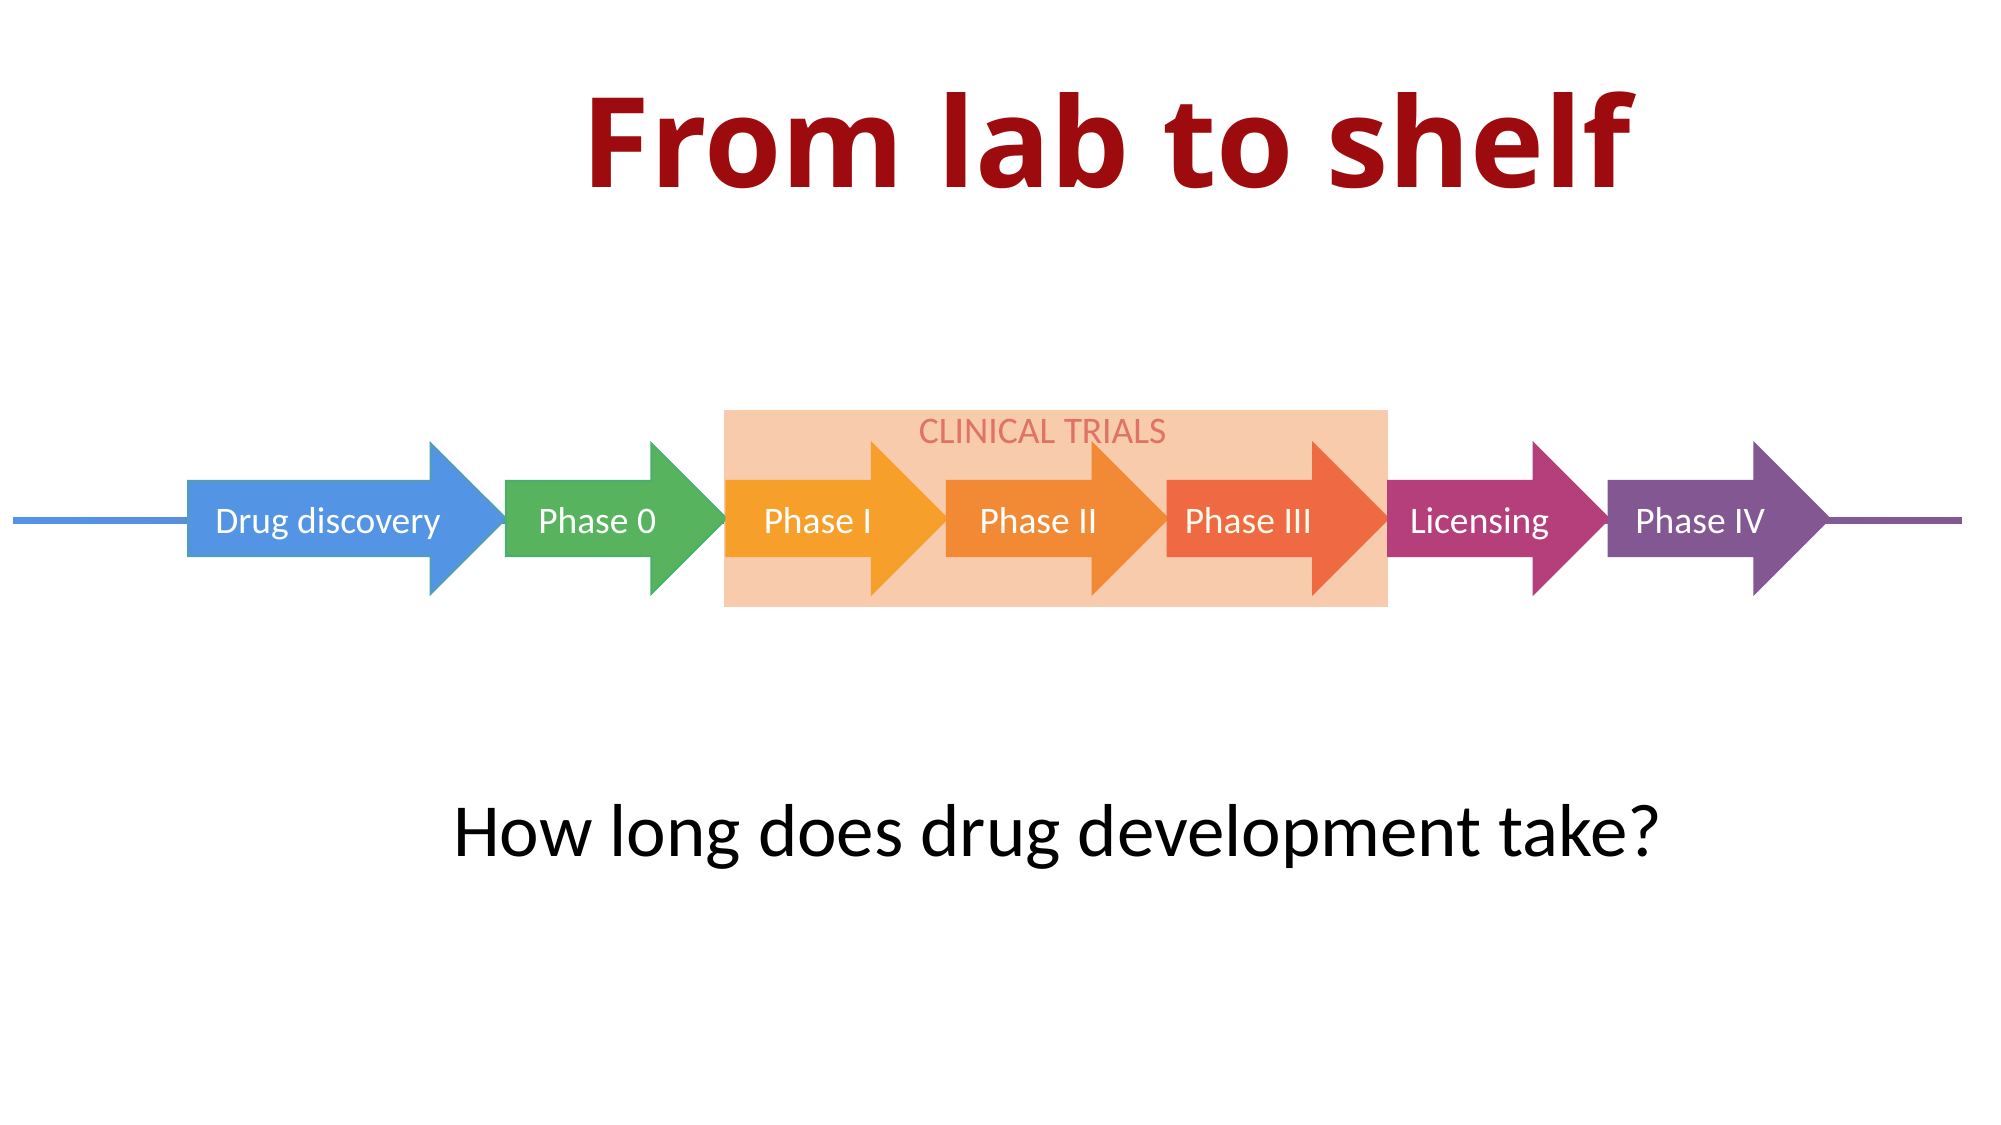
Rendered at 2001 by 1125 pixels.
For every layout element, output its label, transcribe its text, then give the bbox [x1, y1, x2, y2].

text_box Phase IV [1608, 443, 1830, 594]
text_box Phase II [947, 460, 1167, 594]
text_box Phase I [726, 443, 947, 594]
text_box Drug discovery [188, 443, 505, 594]
text_box [13, 517, 188, 523]
text_box Licensing [1388, 443, 1608, 594]
text_box Phase III [1170, 488, 1327, 548]
text_box [1826, 517, 1962, 523]
text_box Phase 0 [505, 443, 726, 594]
text_box [724, 410, 1092, 517]
text_box How long does drug development take? [438, 774, 1679, 879]
text_box From lab to shelf [567, 90, 1648, 218]
text_box [724, 410, 1388, 607]
text_box CLINICAL TRIALS [903, 398, 1185, 460]
